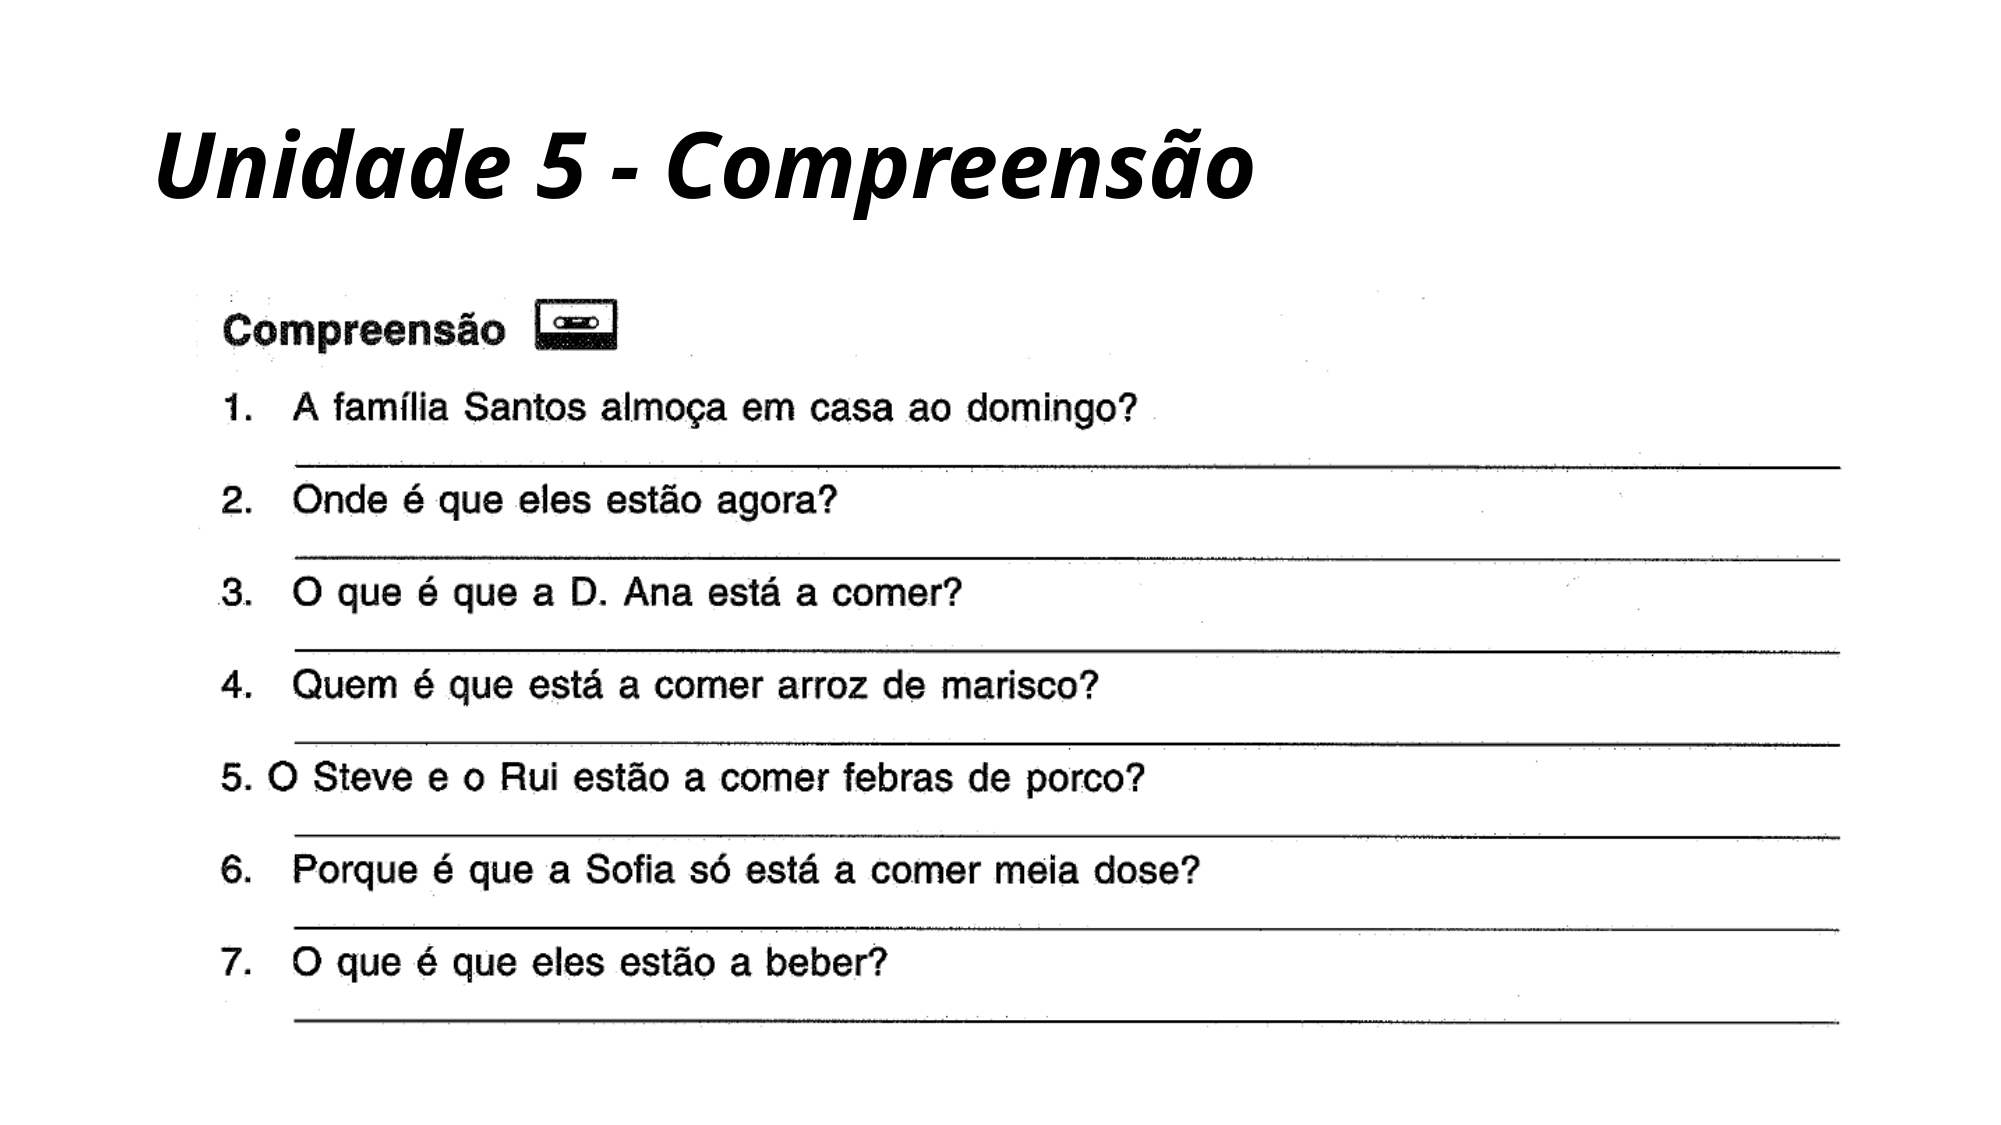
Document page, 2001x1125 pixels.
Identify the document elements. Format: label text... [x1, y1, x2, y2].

picture [196, 289, 1863, 1077]
title Unidade 5 - Compreensão [137, 59, 1863, 278]
